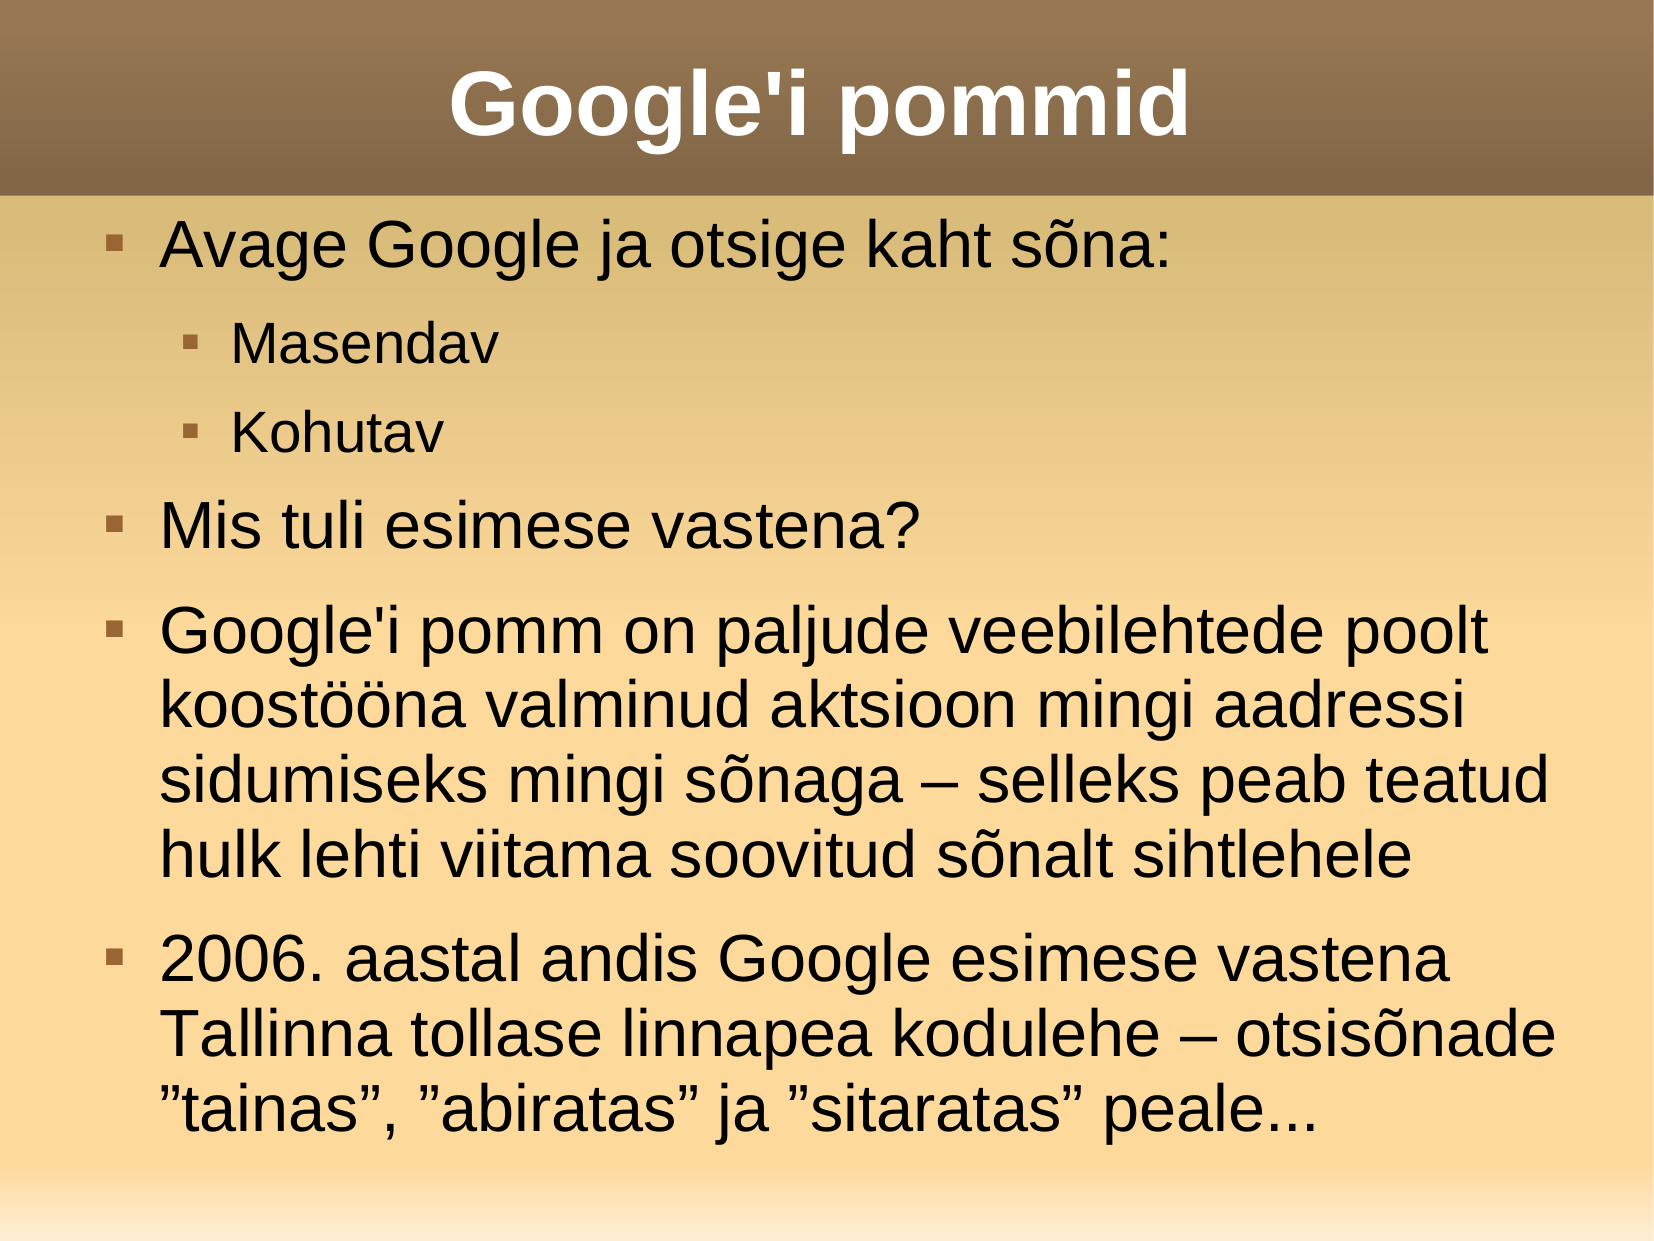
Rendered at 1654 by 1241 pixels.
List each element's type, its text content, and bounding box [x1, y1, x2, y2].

list Avage Google ja otsige kaht sõna: Masendav Kohutav Mis tuli esimese vastena? Google'i pomm on paljude veebilehtede poolt koostööna valminud aktsioon mingi aadressi sidumiseks mingi sõnaga – selleks peab teatud hulk lehti viitama soovitud sõnalt sihtlehele 2006. aastal andis Google esimese vastena Tallinna tollase linnapea kodulehe – otsisõnade ”tainas”, ”abiratas” ja ”sitaratas” peale... [88, 206, 1577, 1146]
title Google'i pommid [76, 7, 1565, 200]
picture [0, 0, 1654, 1241]
